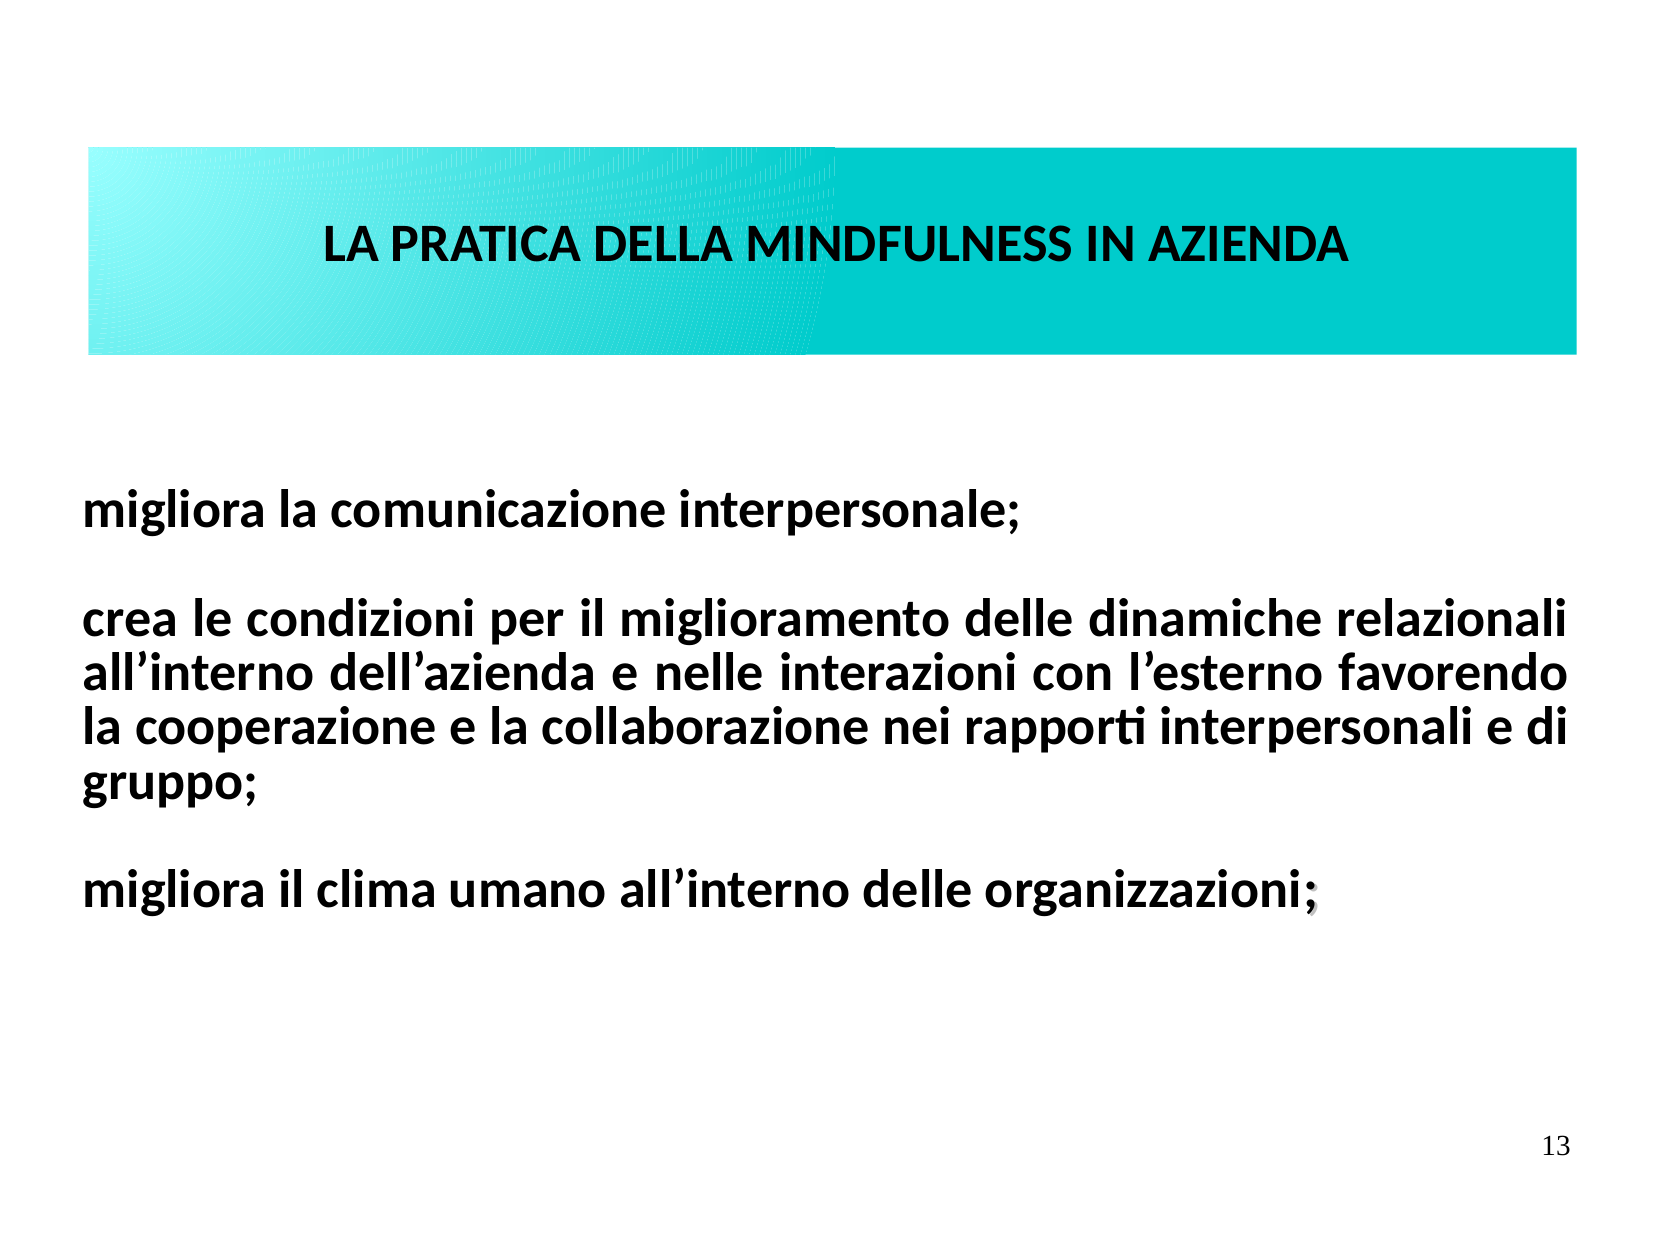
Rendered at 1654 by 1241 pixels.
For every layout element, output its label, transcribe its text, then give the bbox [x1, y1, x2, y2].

title LA PRATICA DELLA MINDFULNESS IN AZIENDA [88, 147, 1577, 355]
subtitle migliora la comunicazione interpersonale; crea le condizioni per il miglioramento delle dinamiche relazionali all’interno dell’azienda e nelle interazioni con l’esterno favorendo la cooperazione e la collaborazione nei rapporti interpersonali e di gruppo; migliora il clima umano all’interno delle organizzazioni; [82, 240, 1571, 1060]
